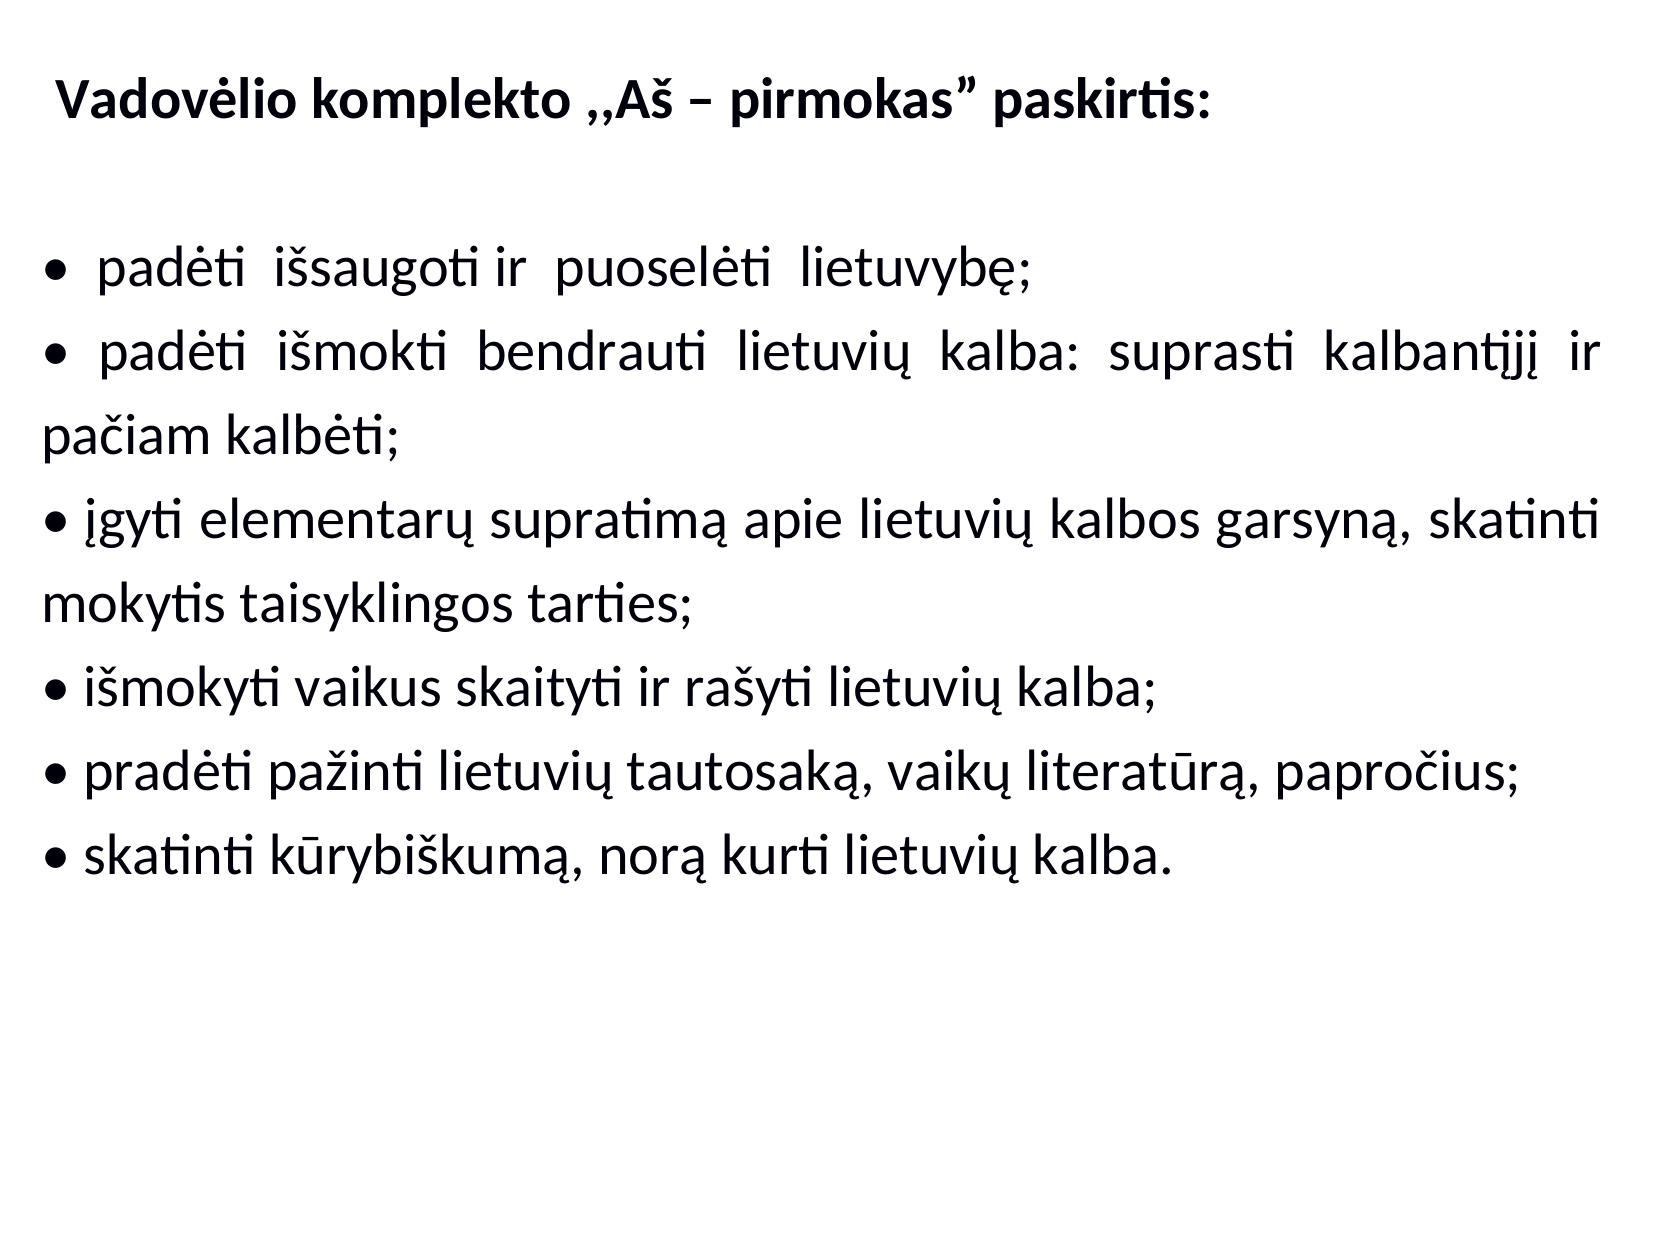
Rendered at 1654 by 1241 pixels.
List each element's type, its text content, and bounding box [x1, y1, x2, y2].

text_box Vadovėlio komplekto ,,Aš – pirmokas” paskirtis: • padėti išsaugoti ir puoselėti lietuvybę; • padėti išmokti bendrauti lietuvių kalba: suprasti kalbantįjį ir pačiam kalbėti; • įgyti elementarų supratimą apie lietuvių kalbos garsyną, skatinti mokytis taisyklingos tarties; • išmokyti vaikus skaityti ir rašyti lietuvių kalba; • pradėti pažinti lietuvių tautosaką, vaikų literatūrą, papročius; • skatinti kūrybiškumą, norą kurti lietuvių kalba. [26, 39, 1654, 977]
